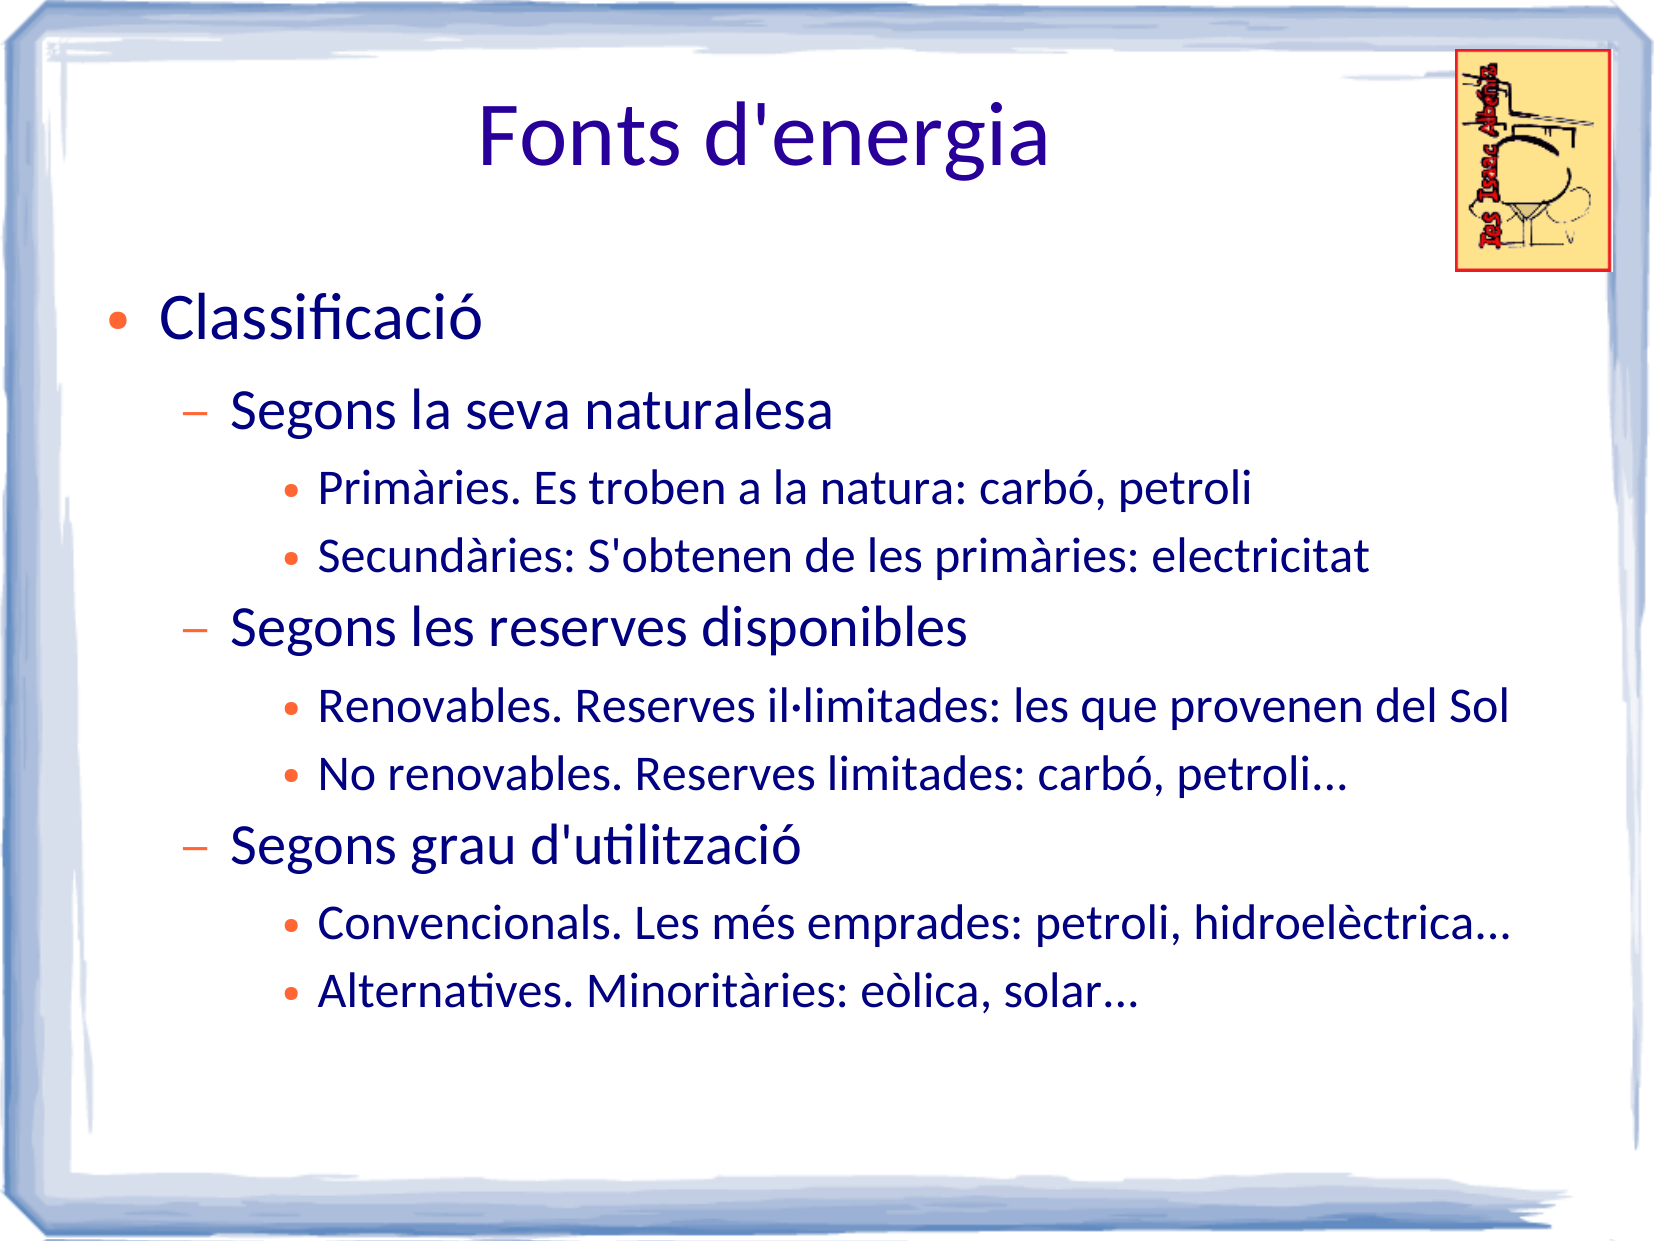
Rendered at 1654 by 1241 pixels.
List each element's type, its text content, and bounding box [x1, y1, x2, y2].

list Classificació Segons la seva naturalesa Primàries. Es troben a la natura: carbó, petroli Secundàries: S'obtenen de les primàries: electricitat Segons les reserves disponibles Renovables. Reserves il·limitades: les que provenen del Sol No renovables. Reserves limitades: carbó, petroli... Segons grau d'utilització Convencionals. Les més emprades: petroli, hidroelèctrica... Alternatives. Minoritàries: eòlica, solar... [88, 289, 1571, 1140]
title Fonts d'energia [82, 36, 1447, 250]
picture [0, 0, 1654, 1241]
